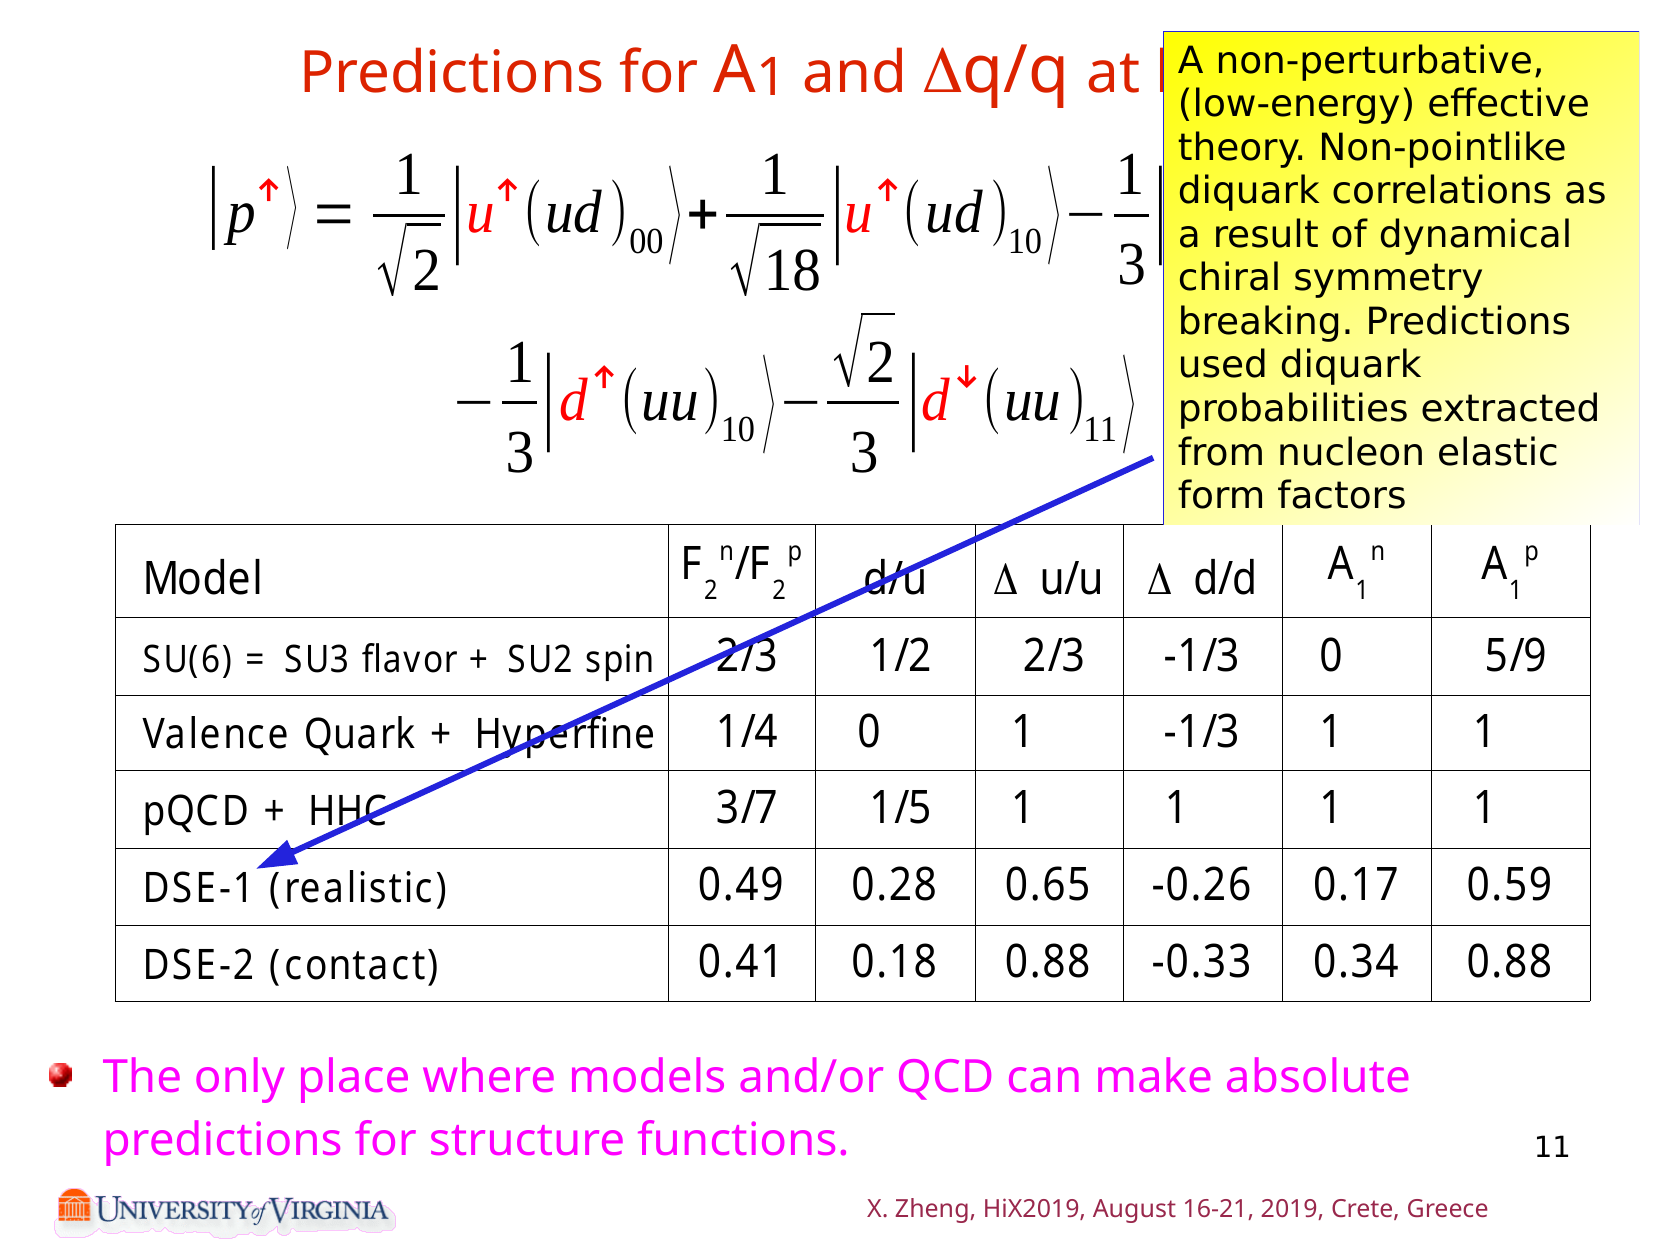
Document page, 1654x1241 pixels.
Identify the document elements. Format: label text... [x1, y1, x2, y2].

title Predictions for A1 and Dq/q at large x [68, 15, 1577, 119]
picture [35, 1172, 409, 1241]
chart [114, 524, 1592, 1004]
chart [195, 129, 1163, 490]
text_box A non-perturbative, (low-energy) effective theory. Non-pointlike diquark correlations as a result of dynamical chiral symmetry breaking. Predictions used diquark probabilities extracted from nucleon elastic form factors [1163, 31, 1640, 525]
list The only place where models and/or QCD can make absolute predictions for structure functions. [31, 1043, 1625, 1172]
